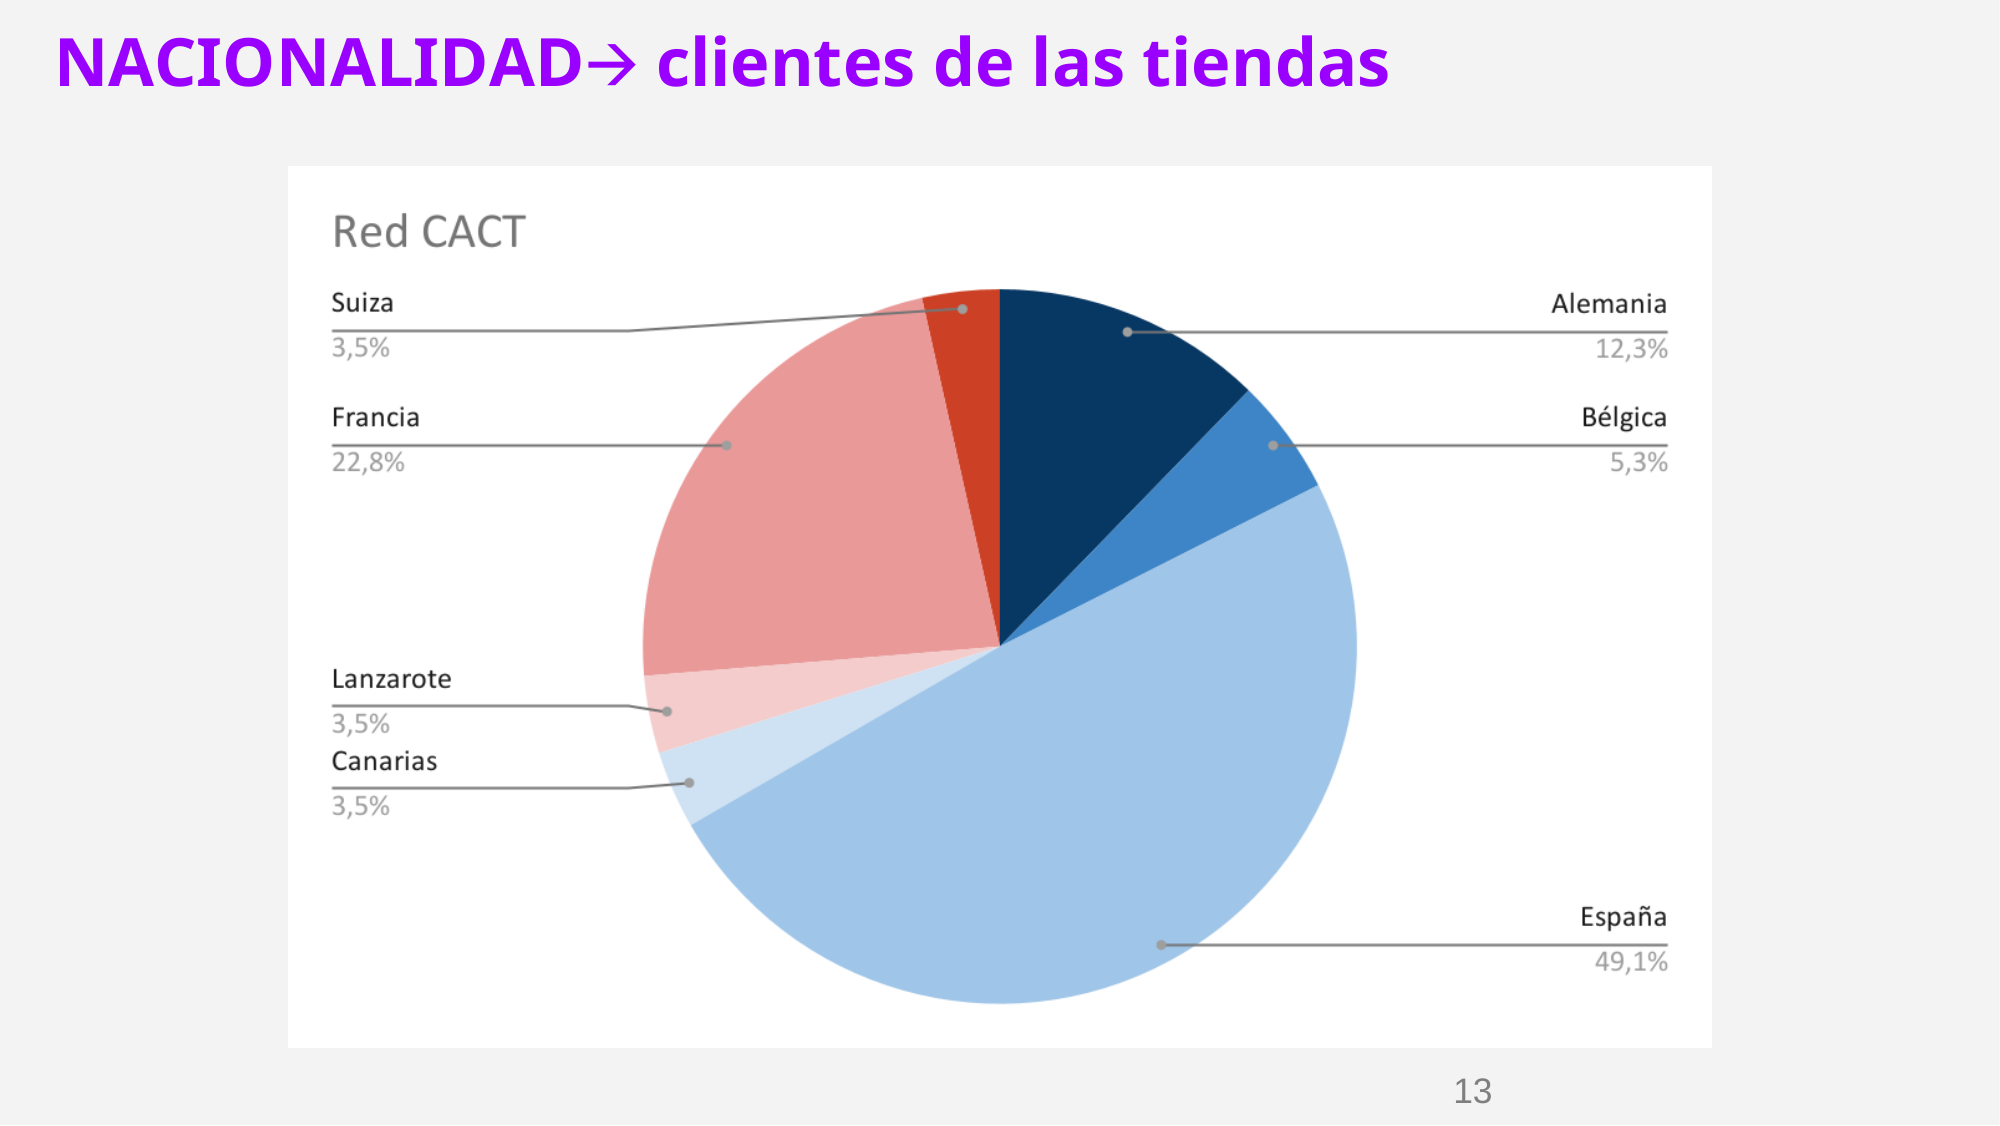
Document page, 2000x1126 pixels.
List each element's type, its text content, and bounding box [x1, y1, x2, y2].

picture [288, 166, 1712, 1048]
text_box <número> [1435, 1059, 1903, 1120]
text_box NACIONALIDAD🡪 clientes de las tiendas [54, 0, 1513, 120]
